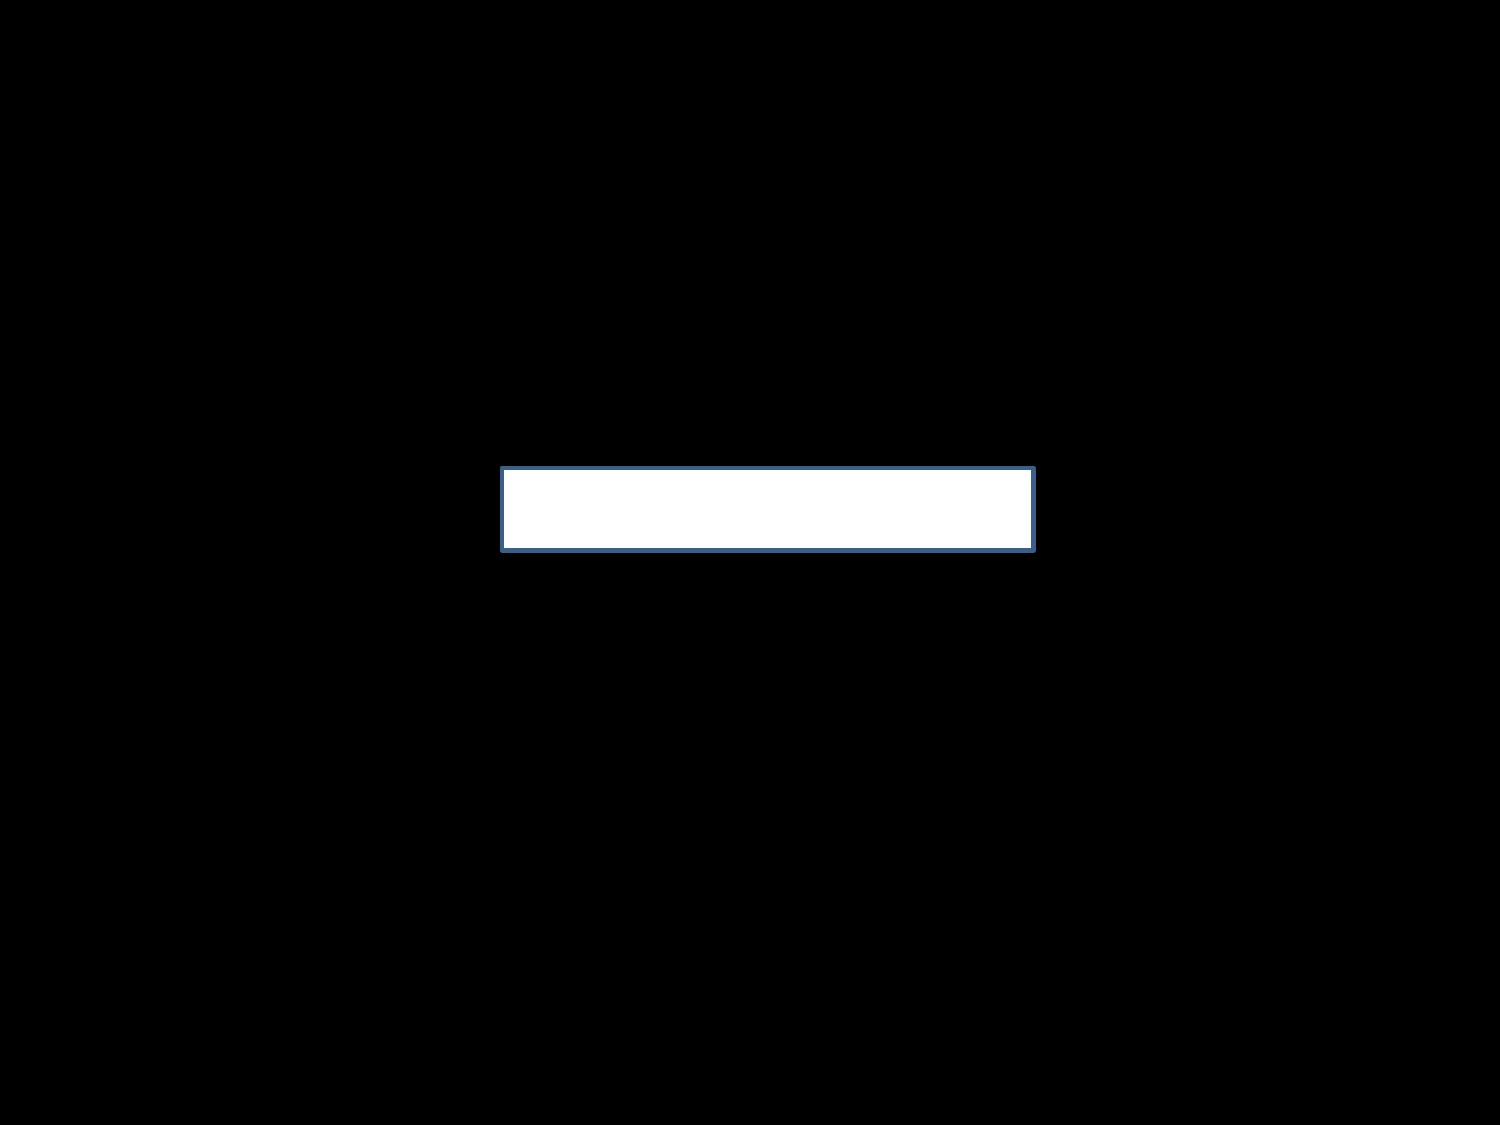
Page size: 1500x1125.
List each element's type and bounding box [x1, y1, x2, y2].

text_box [37, 37, 1500, 1125]
